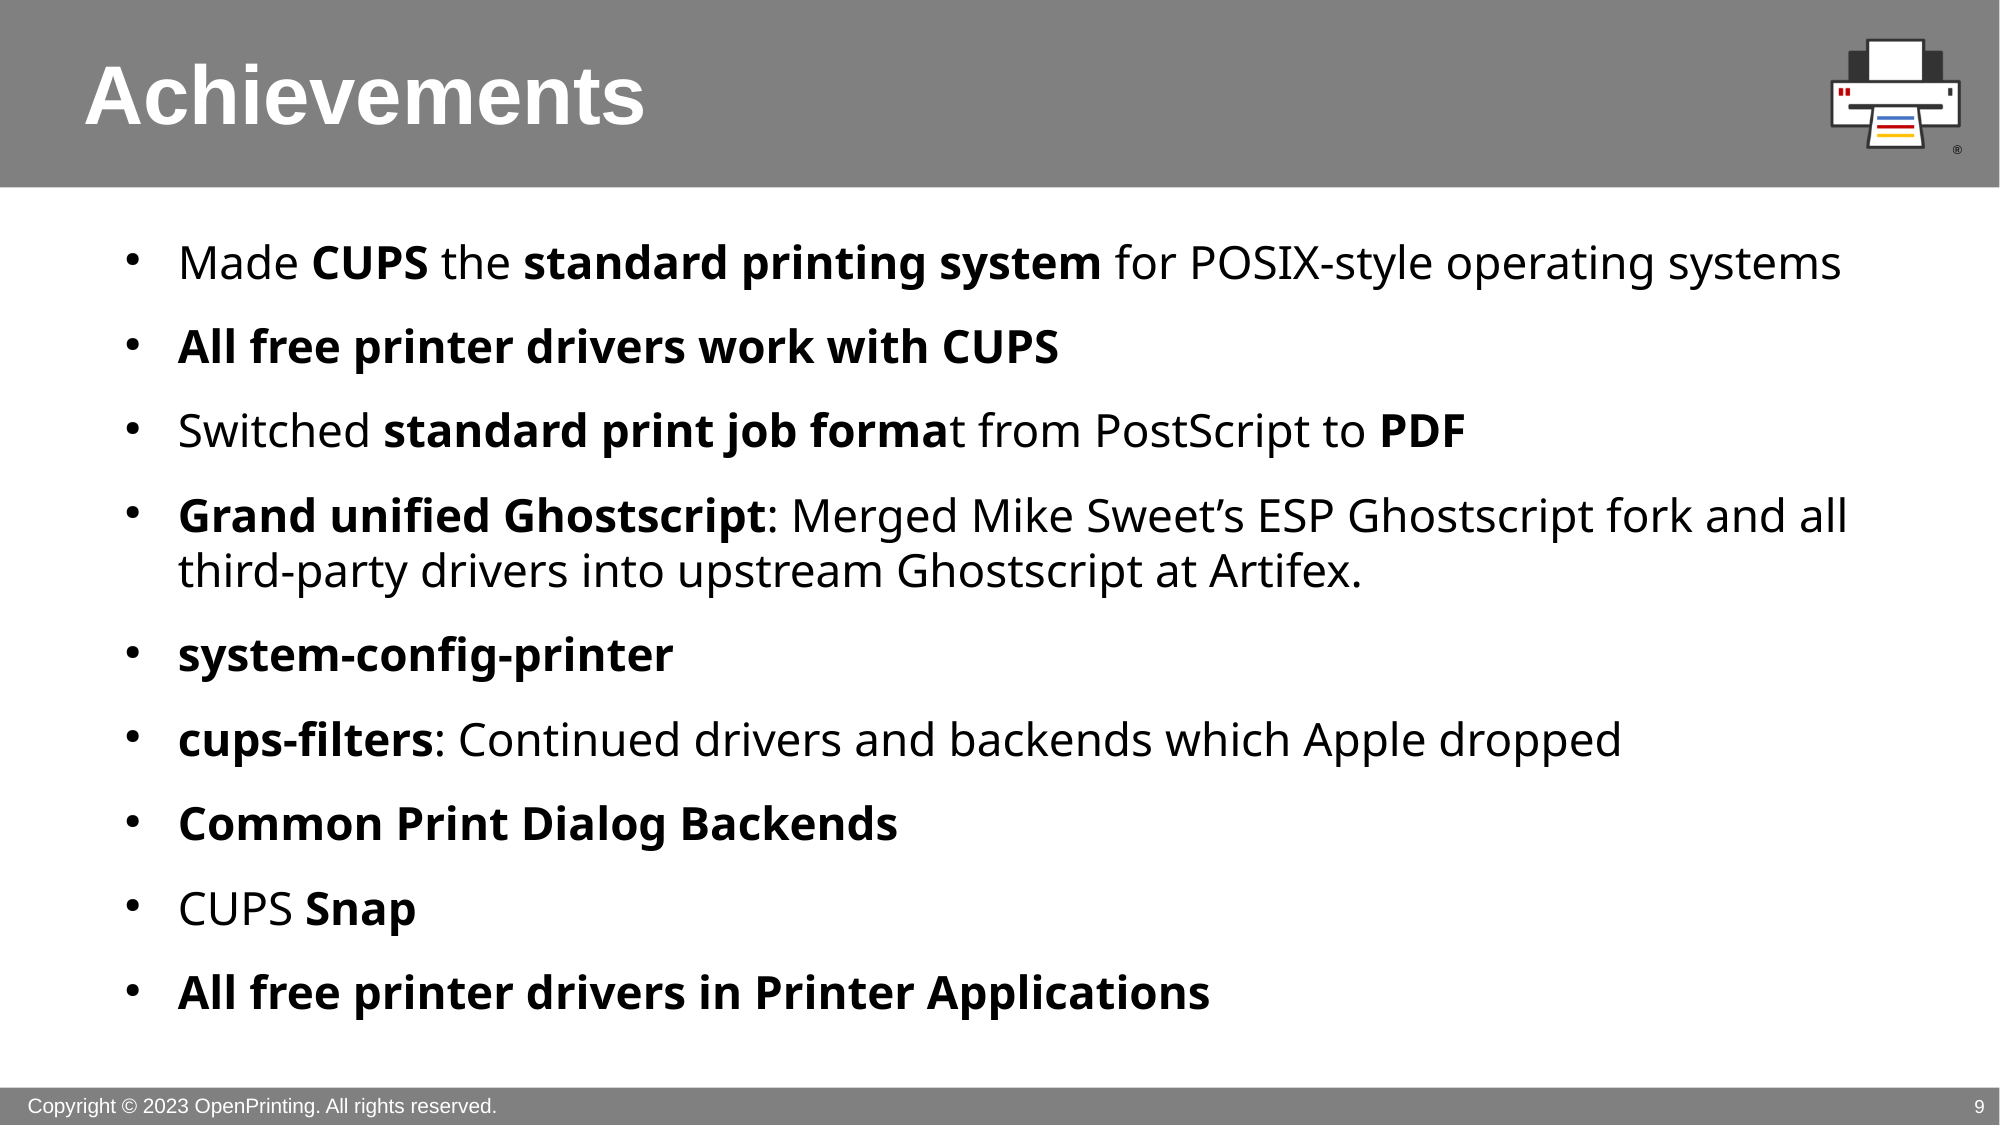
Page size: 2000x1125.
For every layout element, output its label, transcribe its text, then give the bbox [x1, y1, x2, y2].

list Made CUPS the standard printing system for POSIX-style operating systems All free printer drivers work with CUPS Switched standard print job format from PostScript to PDF Grand unified Ghostscript: Merged Mike Sweet’s ESP Ghostscript fork and all third-party drivers into upstream Ghostscript at Artifex. system-config-printer cups-filters: Continued drivers and backends which Apple dropped Common Print Dialog Backends CUPS Snap All free printer drivers in Printer Applications [98, 224, 1959, 1067]
title Achievements [75, 7, 1786, 175]
picture [1825, 33, 1966, 154]
